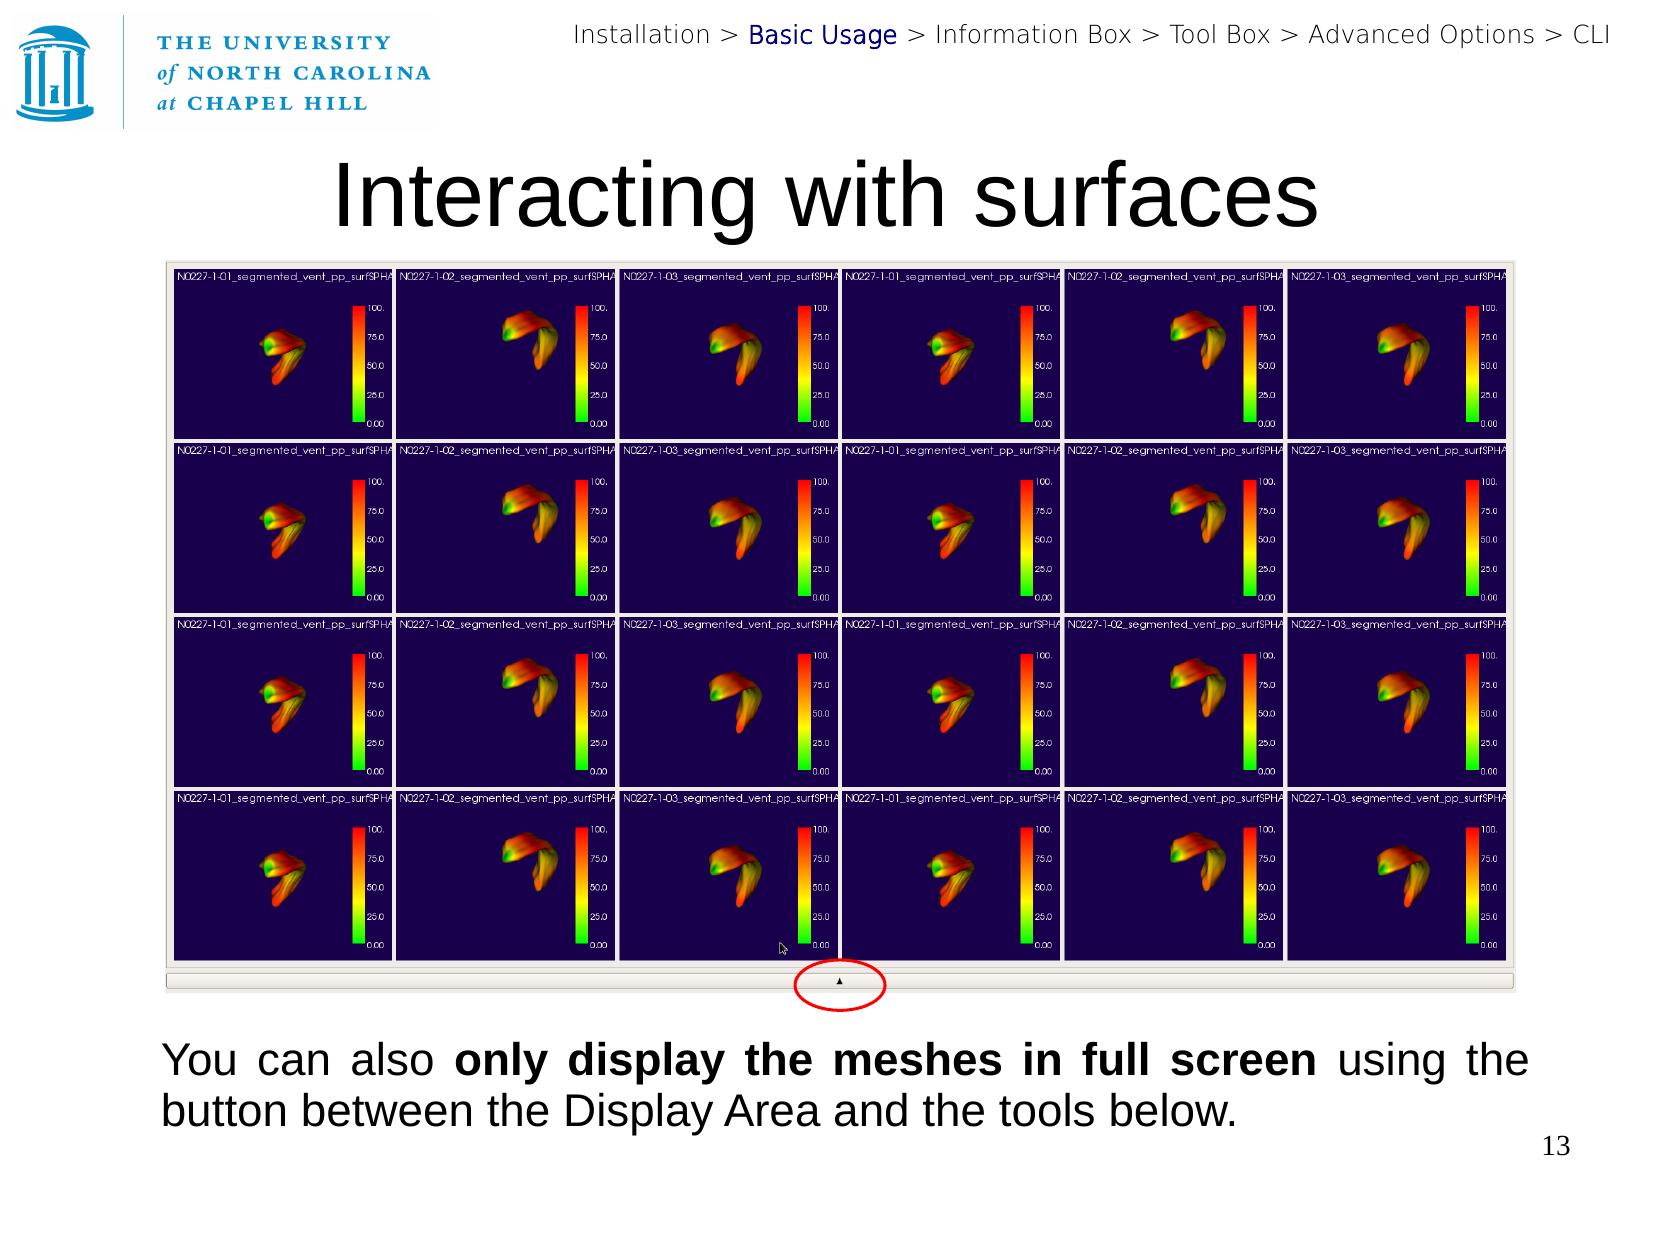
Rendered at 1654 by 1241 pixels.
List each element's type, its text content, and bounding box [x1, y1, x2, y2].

picture [165, 260, 1516, 993]
list You can also only display the meshes in full screen using the button between the Display Area and the tools below. [90, 1034, 1531, 1236]
title Interacting with surfaces [82, 90, 1571, 298]
picture [11, 12, 436, 132]
picture [797, 962, 883, 993]
text_box Installation > Basic Usage > Information Box > Tool Box > Advanced Options > CLI [558, 12, 1654, 57]
